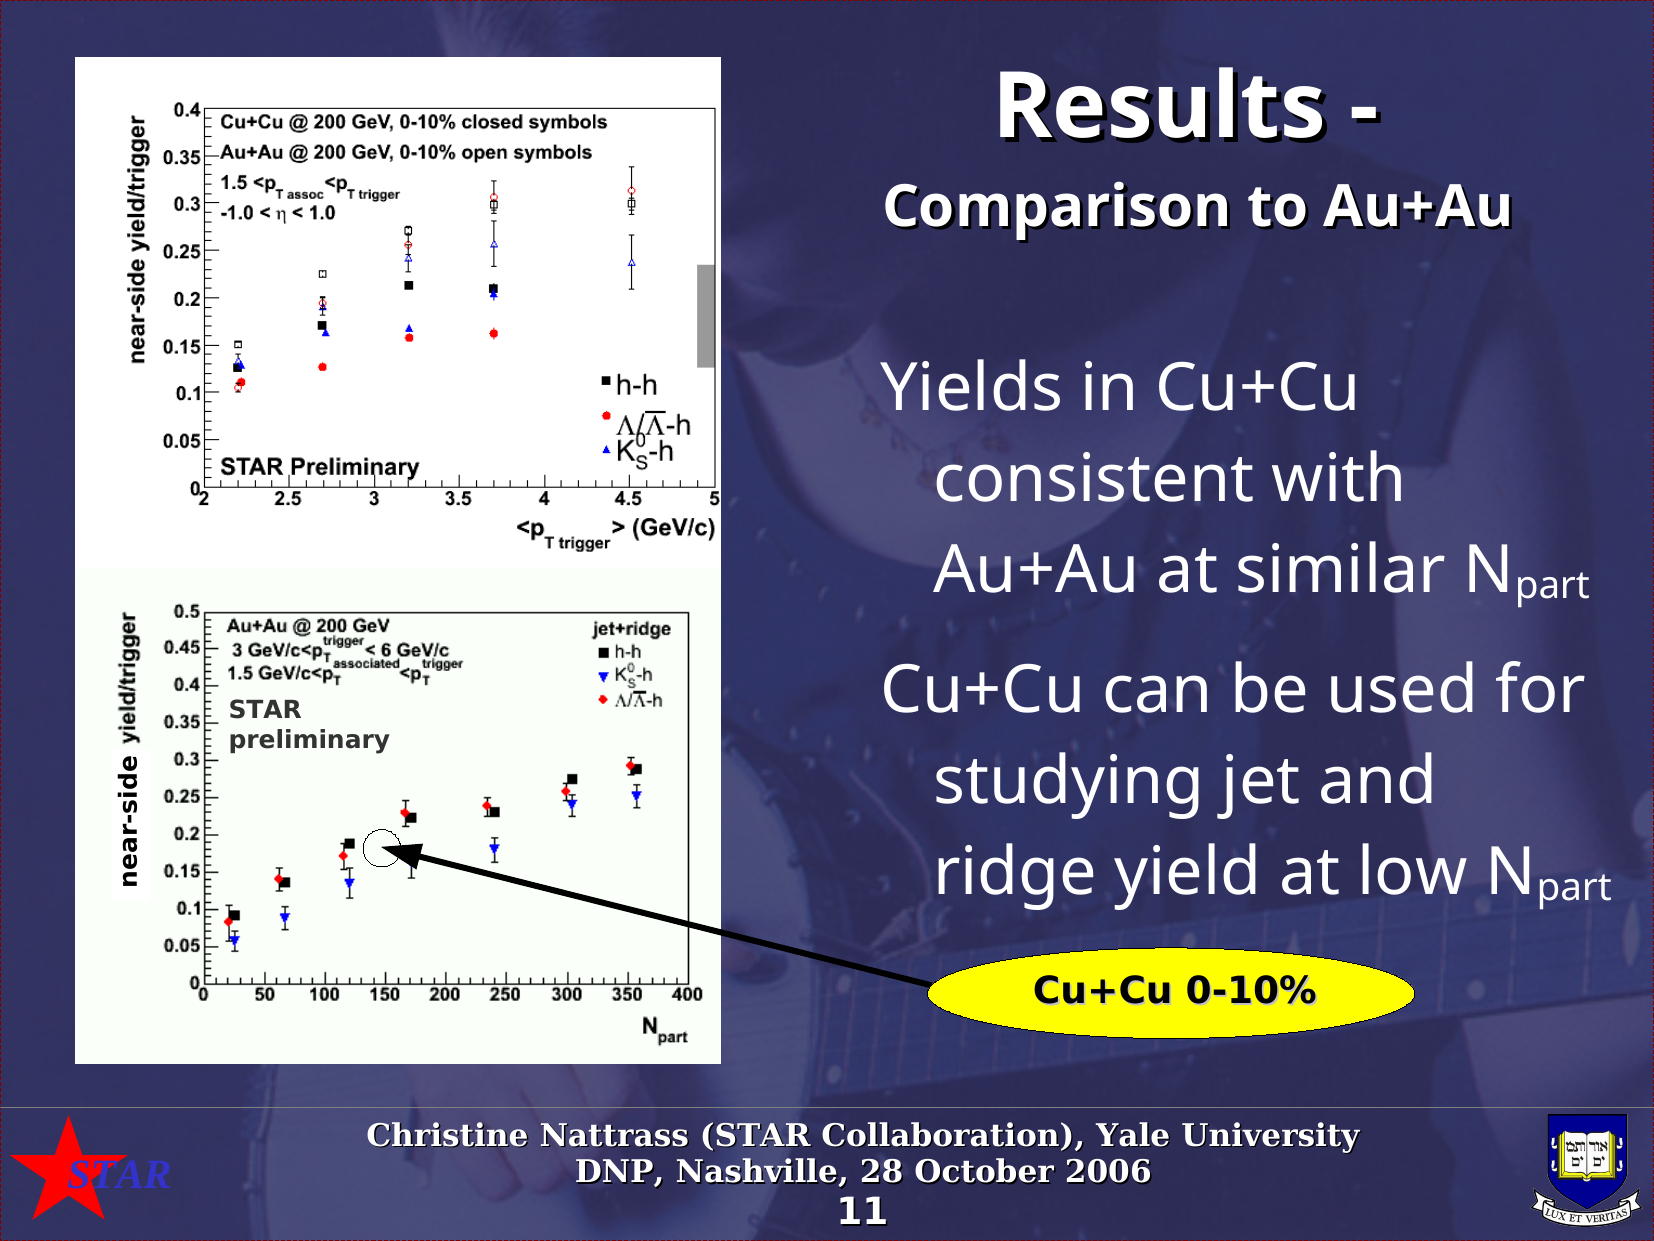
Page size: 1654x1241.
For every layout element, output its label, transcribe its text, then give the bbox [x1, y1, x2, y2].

text_box near-side [106, 715, 151, 904]
list Yields in Cu+Cu consistent with Au+Au at similar Npart Cu+Cu can be used for studying jet and ridge yield at low Npart [862, 339, 1613, 940]
text_box [1054, 1033, 1288, 1039]
text_box Cu+Cu 0-10% [1018, 961, 1459, 1033]
text_box STAR preliminary [213, 687, 454, 762]
picture [75, 57, 721, 1064]
title Results - Comparison to Au+Au [825, 37, 1571, 246]
text_box [927, 947, 1343, 1029]
picture [1530, 1114, 1643, 1227]
